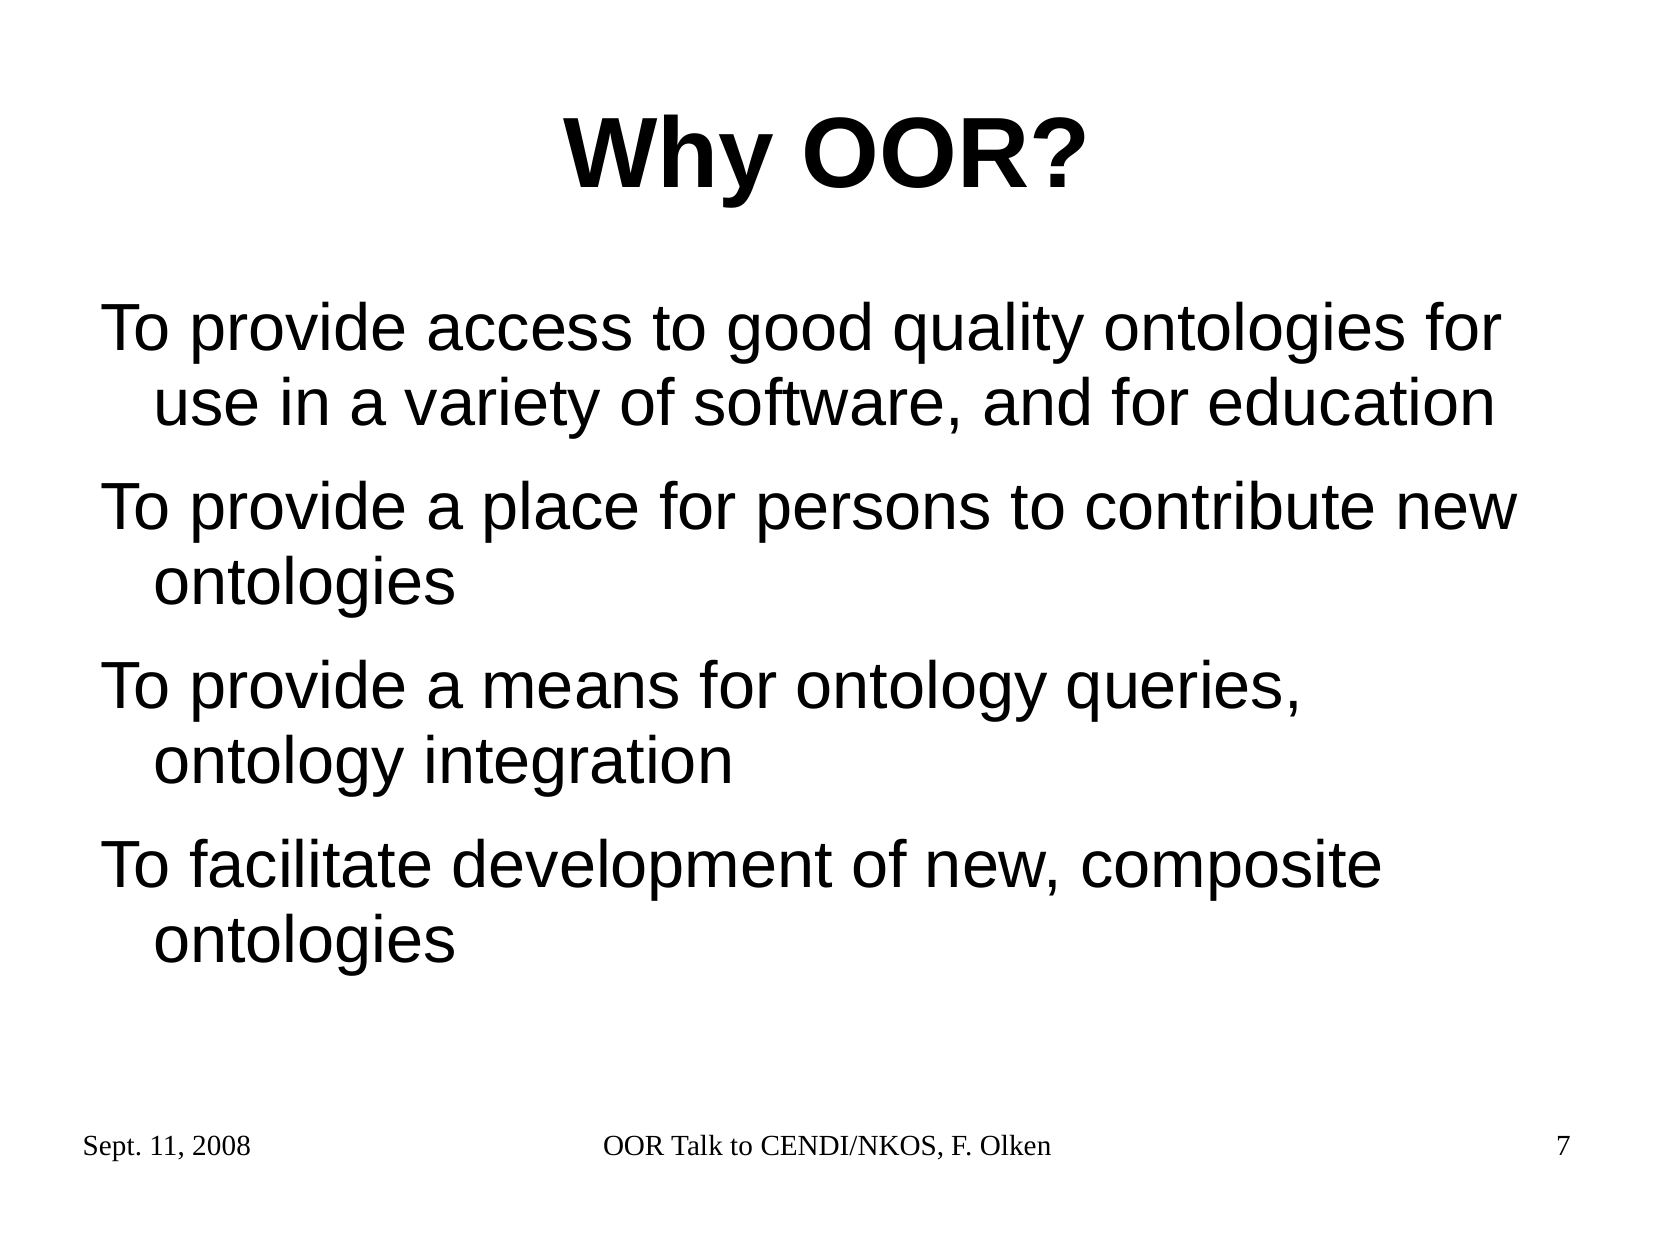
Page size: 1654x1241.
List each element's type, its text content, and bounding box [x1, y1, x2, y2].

list To provide access to good quality ontologies for use in a variety of software, and for education To provide a place for persons to contribute new ontologies To provide a means for ontology queries, ontology integration To facilitate development of new, composite ontologies [82, 290, 1571, 1094]
title Why OOR? [82, 56, 1571, 250]
